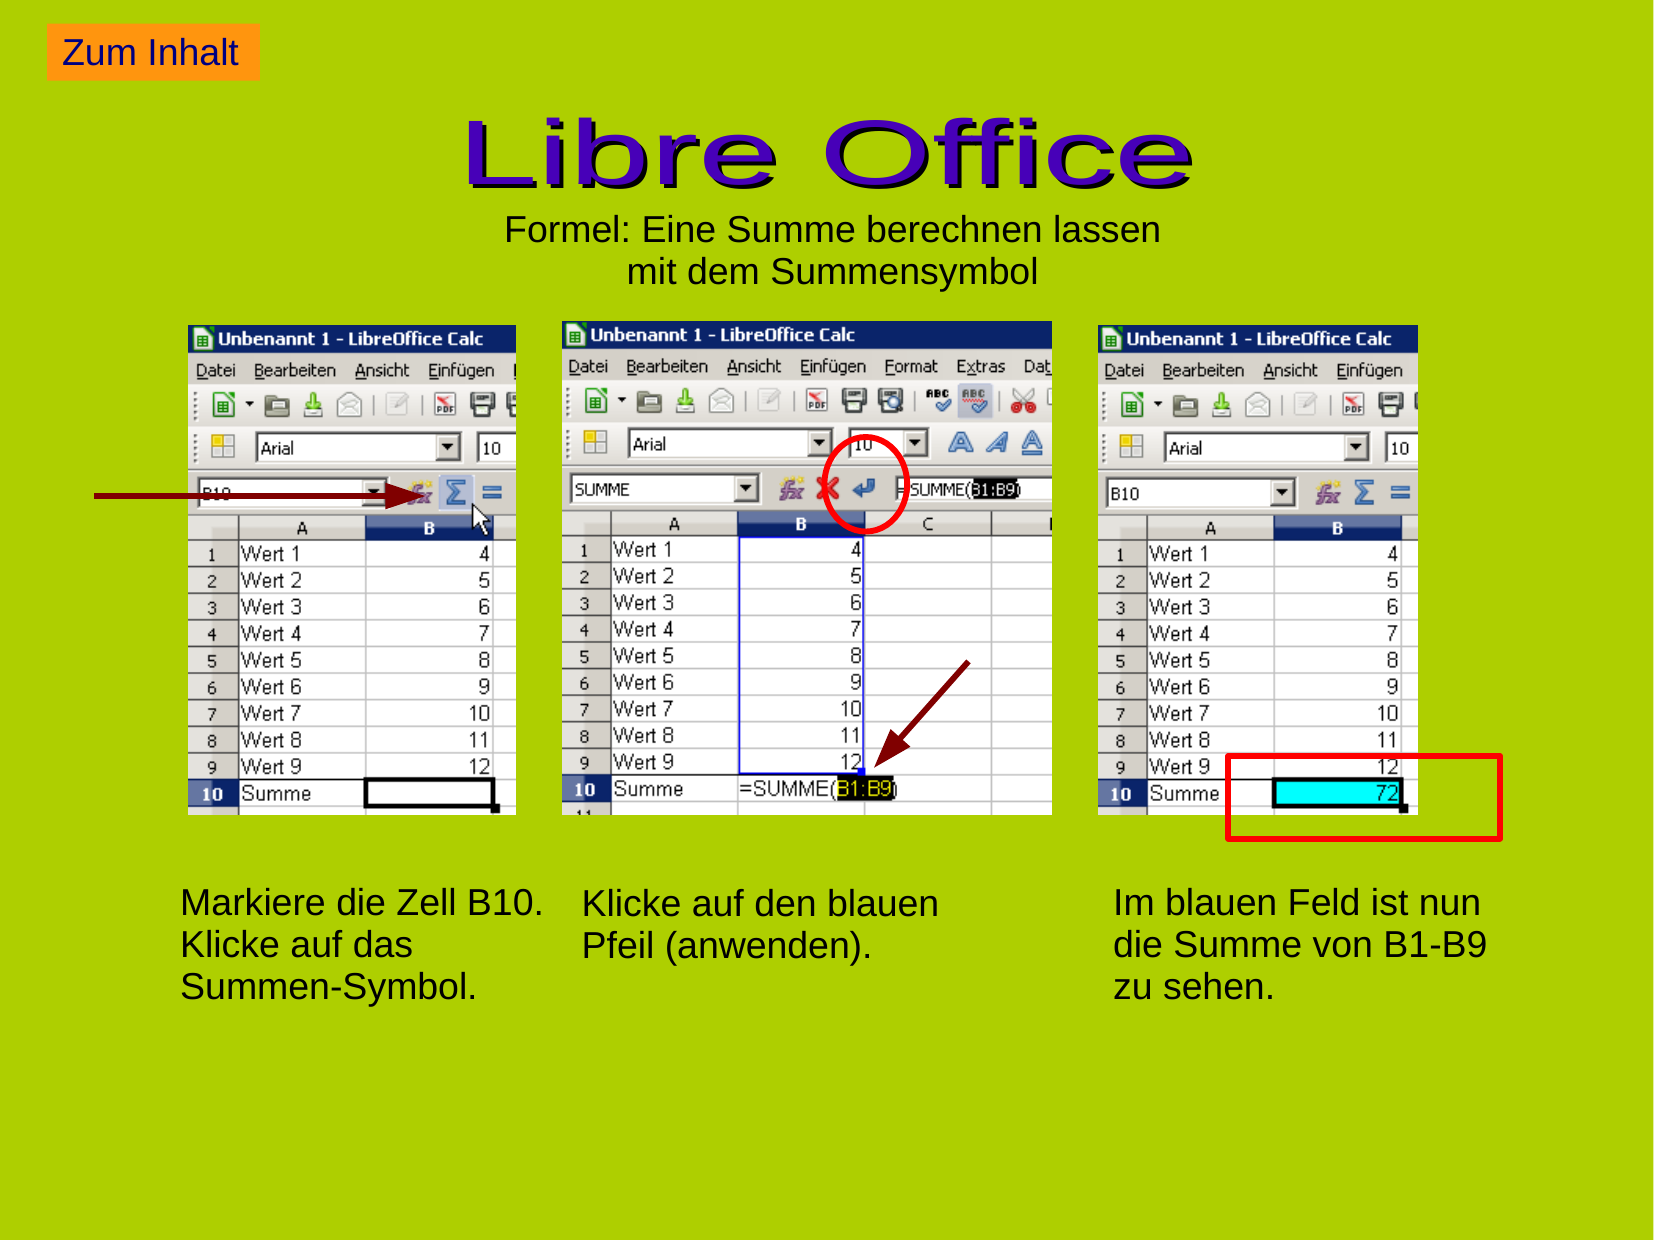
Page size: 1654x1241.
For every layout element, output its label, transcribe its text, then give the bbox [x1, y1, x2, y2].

picture [188, 325, 516, 815]
picture [1231, 759, 1418, 815]
text_box Markiere die Zell B10. Klicke auf das Summen-Symbol. [165, 874, 579, 1015]
text_box Klicke auf den blauen Pfeil (anwenden). [566, 874, 981, 974]
title Libre Office [82, 49, 1571, 257]
text_box Formel: Eine Summe berechnen lassen mit dem Summensymbol [460, 201, 1205, 301]
text_box Im blauen Feld ist nun die Summe von B1-B9 zu sehen. [1098, 874, 1512, 1015]
picture [1098, 325, 1418, 815]
picture [562, 321, 1052, 815]
text_box Zum Inhalt [47, 23, 260, 81]
